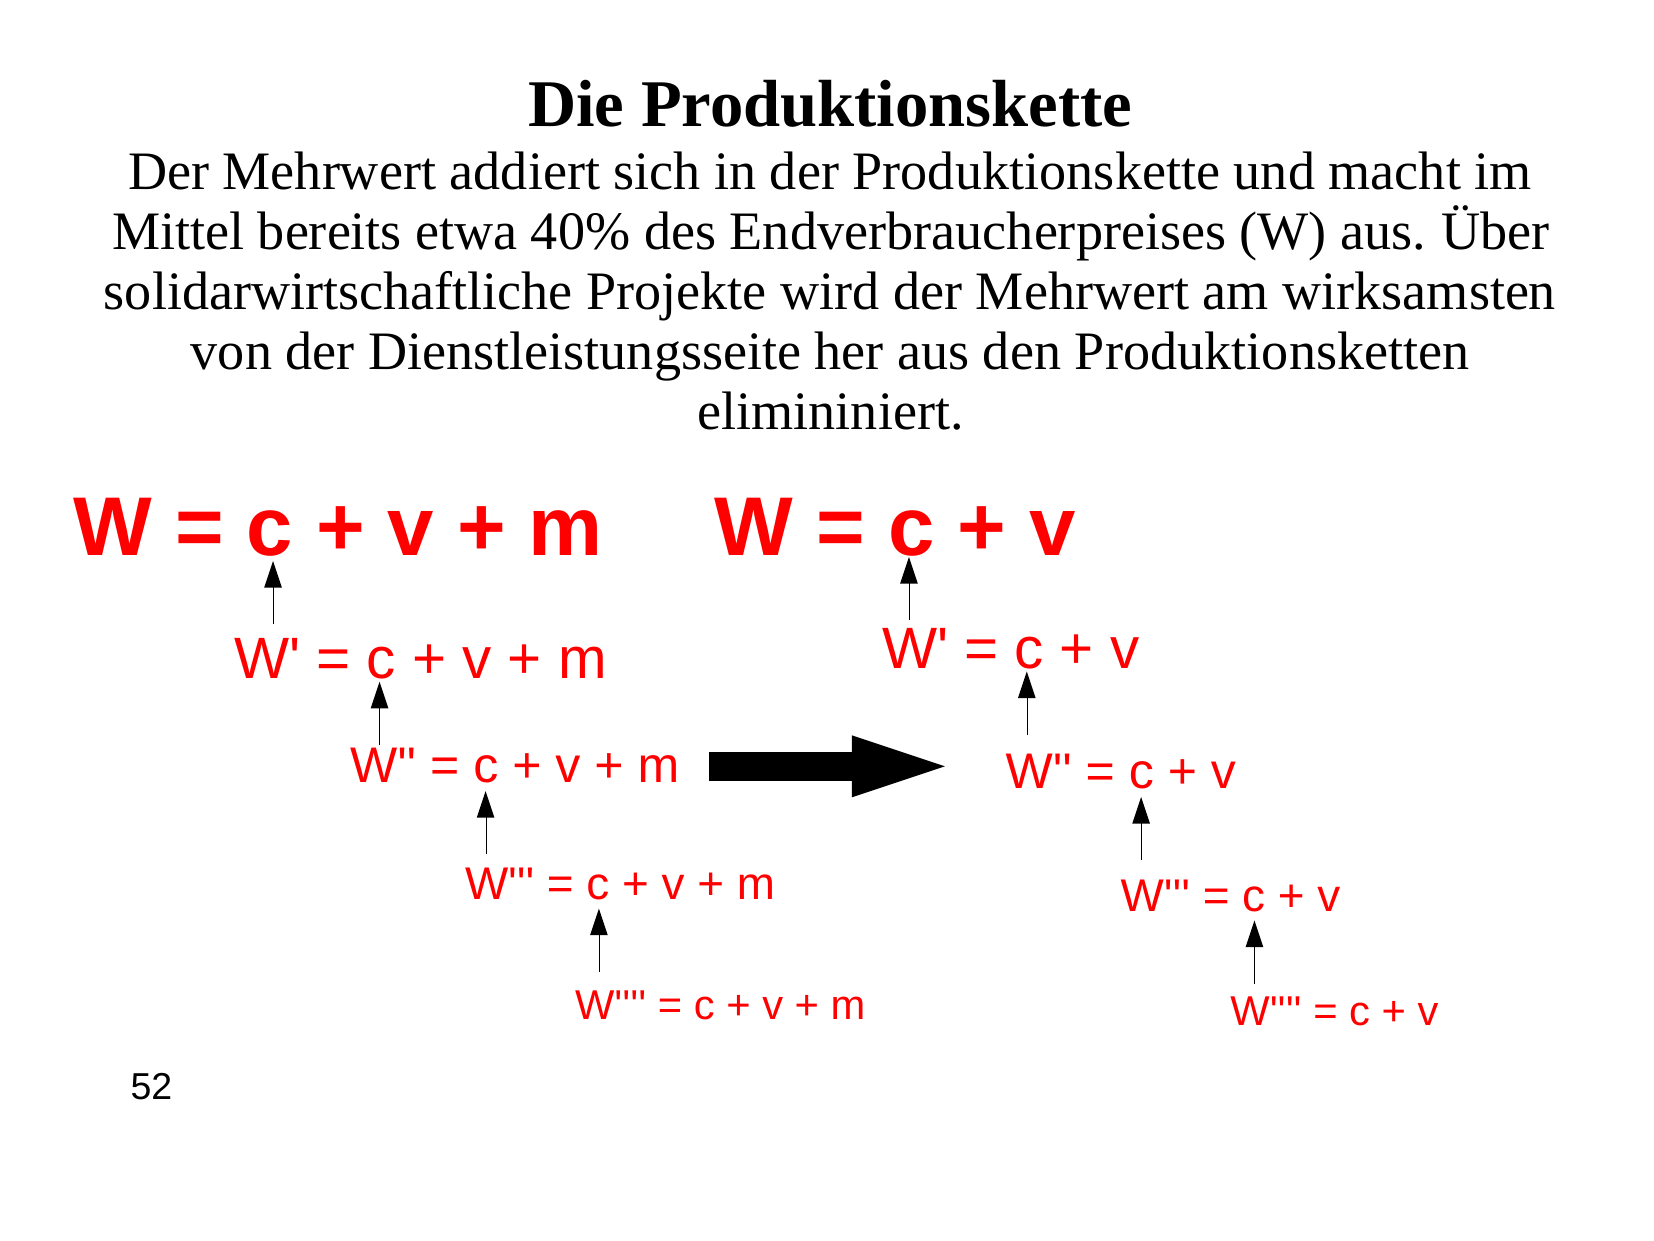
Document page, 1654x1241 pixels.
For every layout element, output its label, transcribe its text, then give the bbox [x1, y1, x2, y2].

text_box W'' = c + v [990, 735, 1276, 807]
text_box W' = c + v [867, 608, 1188, 696]
text_box Die Produktionskette Der Mehrwert addiert sich in der Produktionskette und macht im Mittel bereits etwa 40% des Endverbraucherpreises (W) aus. Über solidarwirtschaftliche Projekte wird der Mehrwert am wirksamsten von der Dienstleistungsseite her aus den Produktionsketten elimininiert. [67, 59, 1595, 449]
text_box W''' = c + v + m [450, 850, 791, 922]
text_box W'' = c + v + m [335, 729, 695, 801]
text_box W' = c + v + m [219, 618, 622, 706]
text_box W''' = c + v [1105, 862, 1371, 934]
text_box W = c + v [700, 472, 1114, 581]
text_box <Nummer> [115, 1057, 334, 1128]
text_box W = c + v + m [58, 472, 650, 597]
text_box W'''' = c + v [1215, 980, 1466, 1047]
text_box W'''' = c + v + m [560, 974, 881, 1041]
